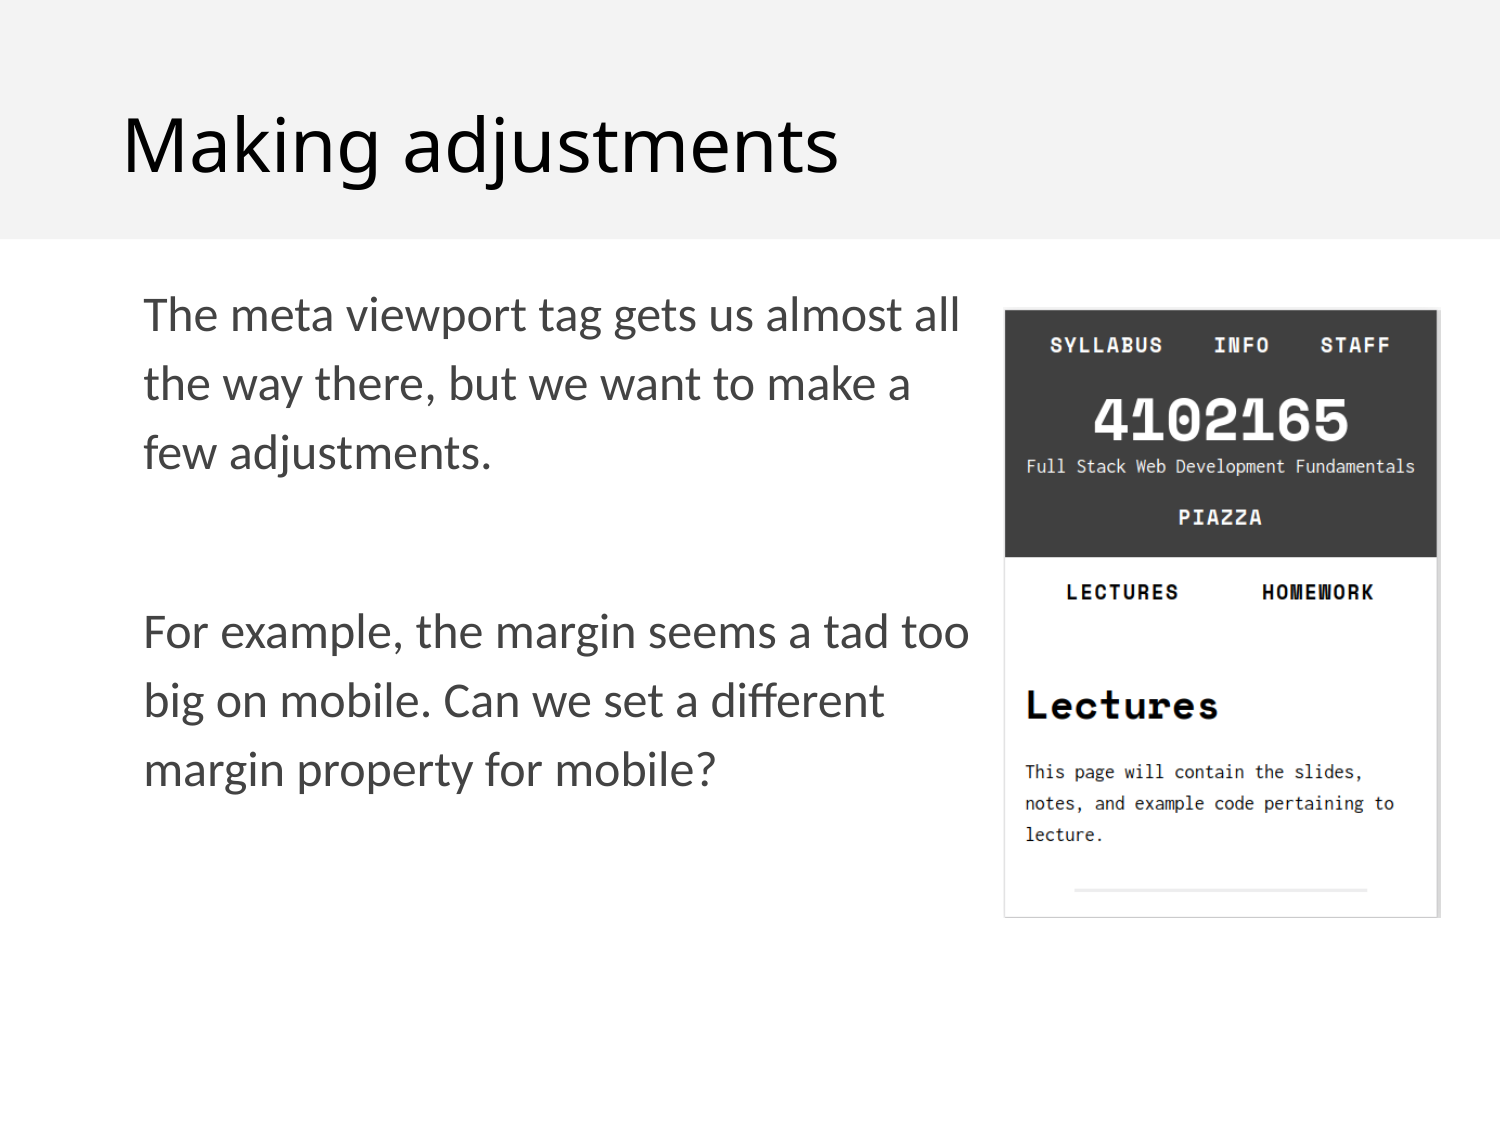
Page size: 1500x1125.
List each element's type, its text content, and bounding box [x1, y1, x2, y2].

list The meta viewport tag gets us almost all the way there, but we want to make a few adjustments. For example, the margin seems a tad too big on mobile. Can we set a different margin property for mobile? [128, 257, 990, 1005]
picture [1003, 307, 1441, 918]
title Making adjustments [106, 82, 1350, 208]
